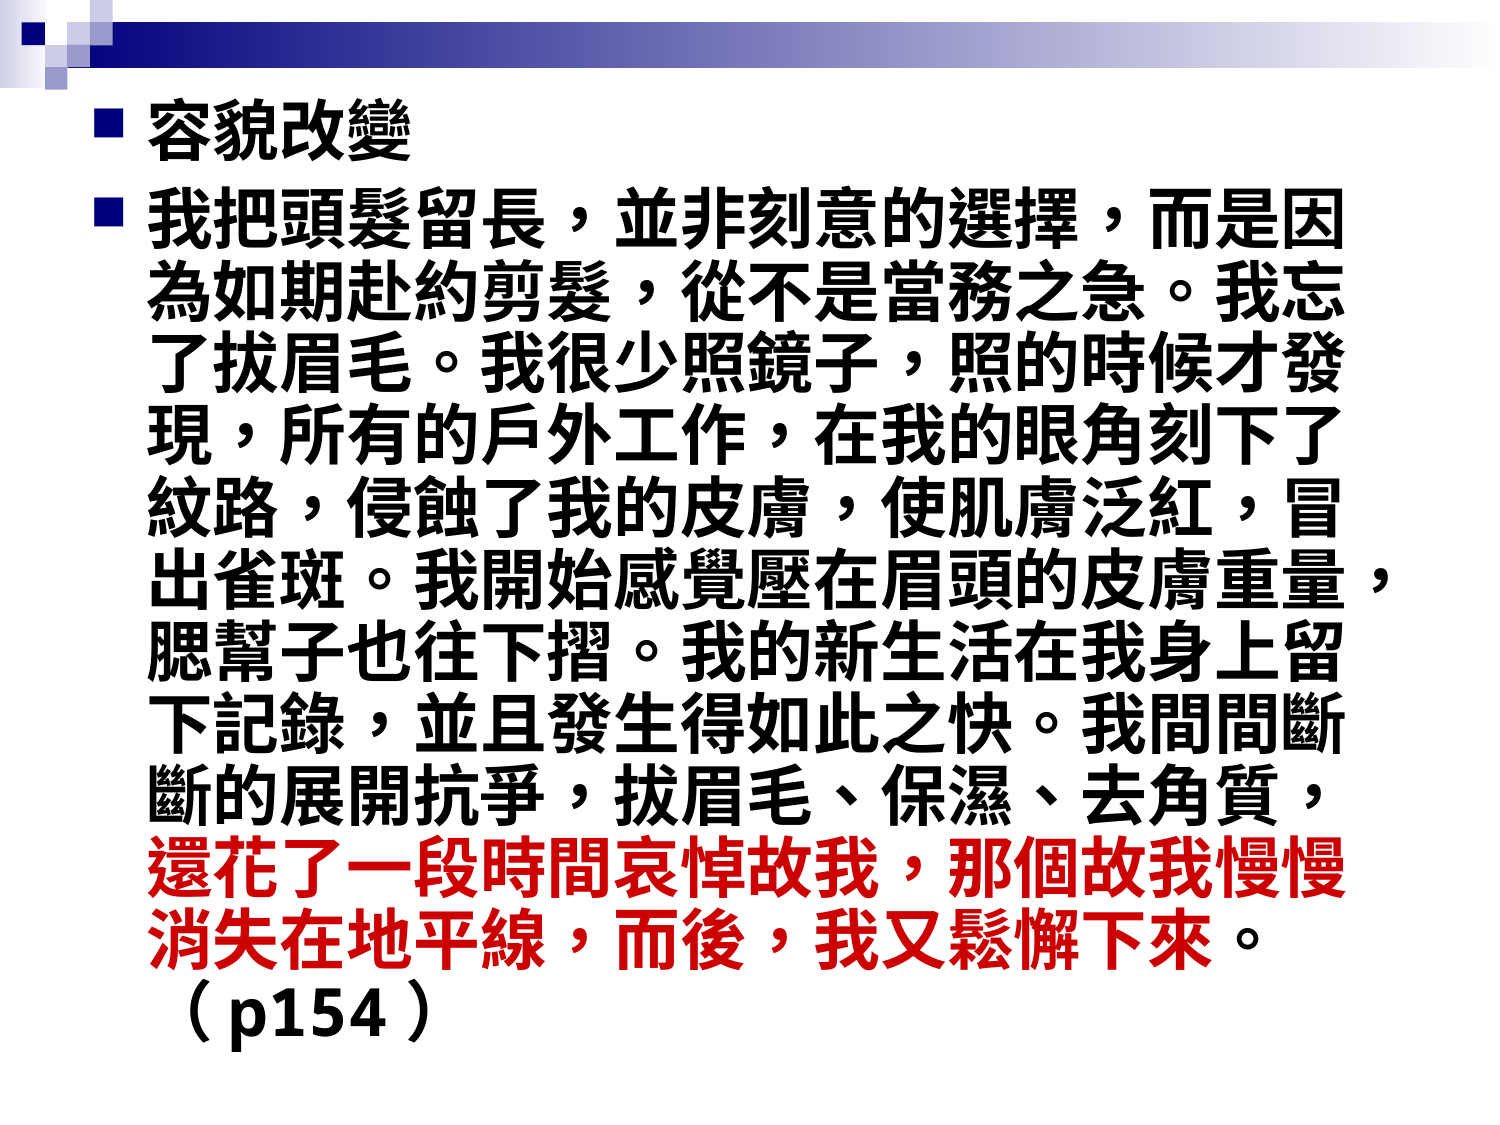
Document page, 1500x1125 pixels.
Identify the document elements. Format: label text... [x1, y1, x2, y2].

list 容貌改變 我把頭髮留長，並非刻意的選擇，而是因為如期赴約剪髮，從不是當務之急。我忘了拔眉毛。我很少照鏡子，照的時候才發現，所有的戶外工作，在我的眼角刻下了紋路，侵蝕了我的皮膚，使肌膚泛紅，冒出雀斑。我開始感覺壓在眉頭的皮膚重量，腮幫子也往下摺。我的新生活在我身上留下記錄，並且發生得如此之快。我間間斷斷的展開抗爭，拔眉毛、保濕、去角質，還花了一段時間哀悼故我，那個故我慢慢消失在地平線，而後，我又鬆懈下來。（p154） [75, 90, 1426, 1094]
